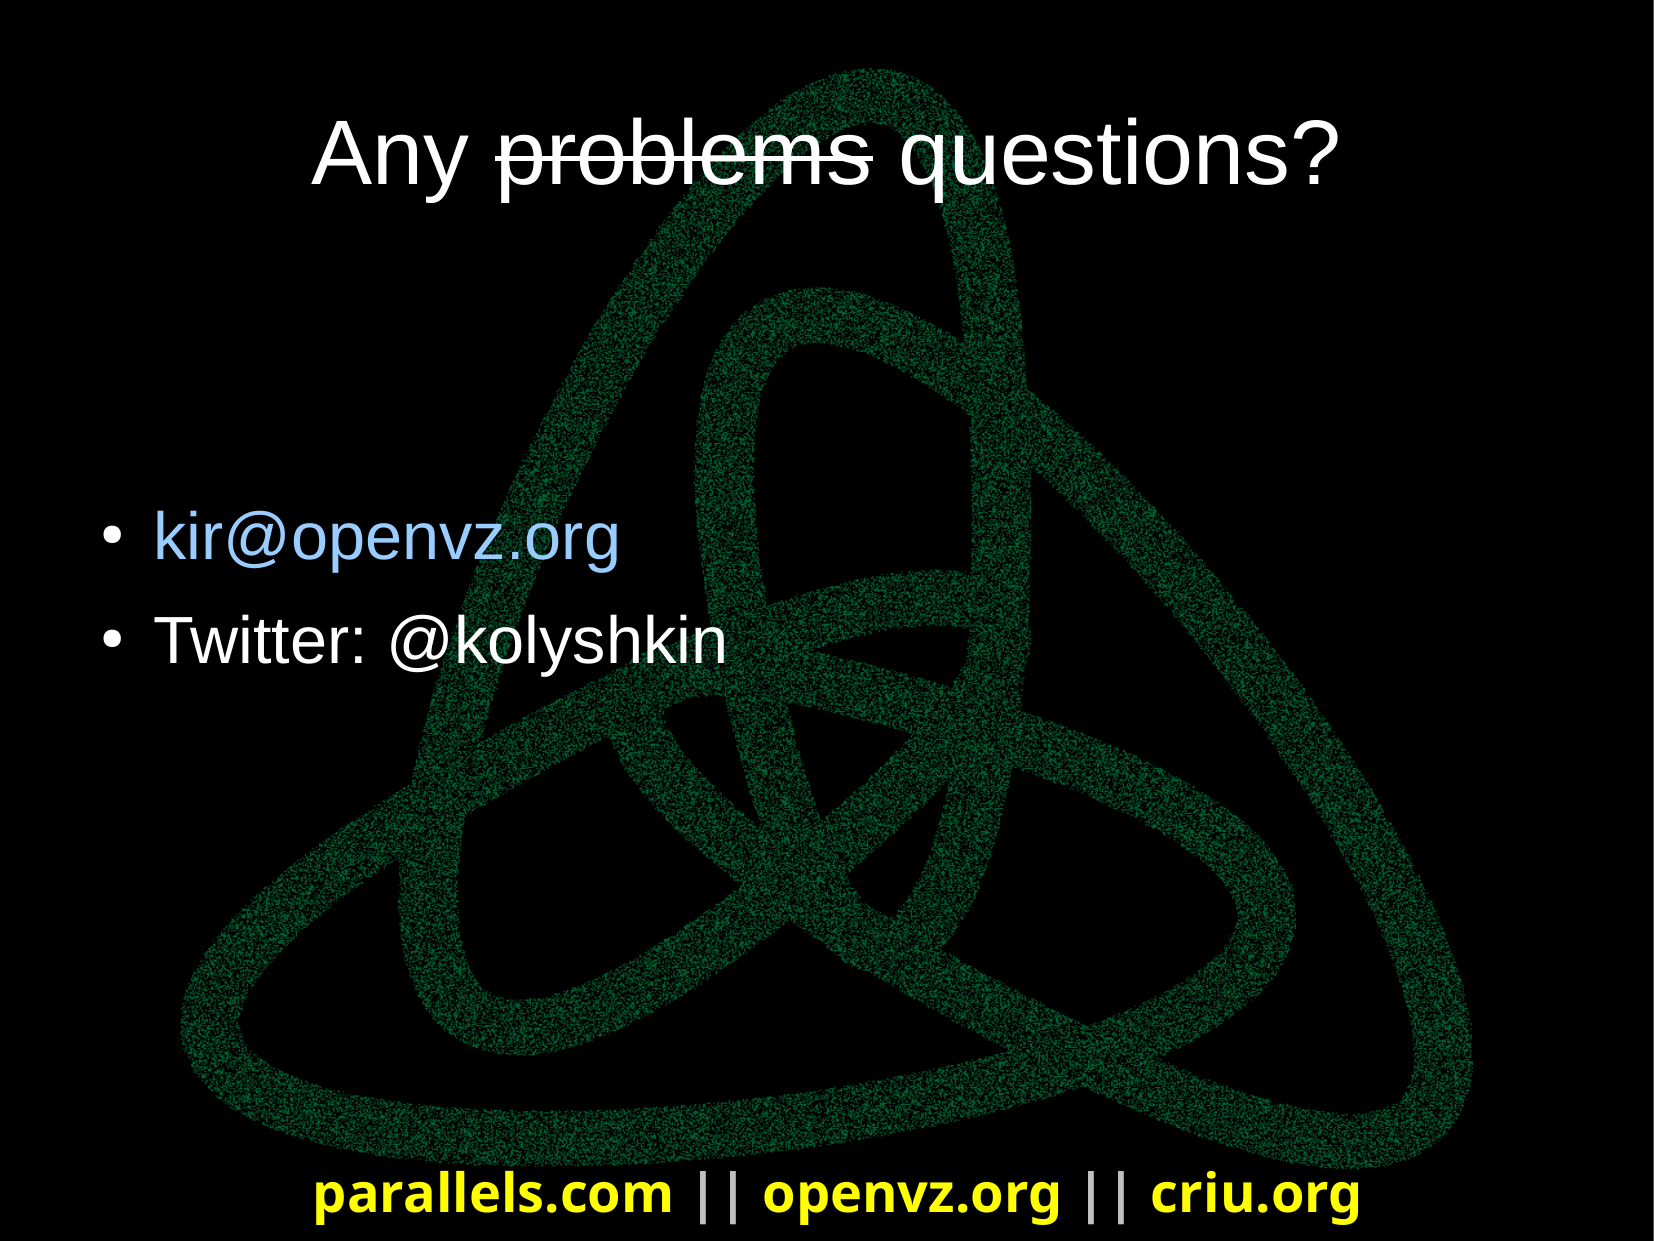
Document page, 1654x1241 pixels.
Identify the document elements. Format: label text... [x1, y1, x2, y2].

title Any problems questions? [82, 49, 1571, 257]
list kir@openvz.org Twitter: @kolyshkin [82, 290, 1538, 1010]
picture [0, 0, 1654, 1241]
